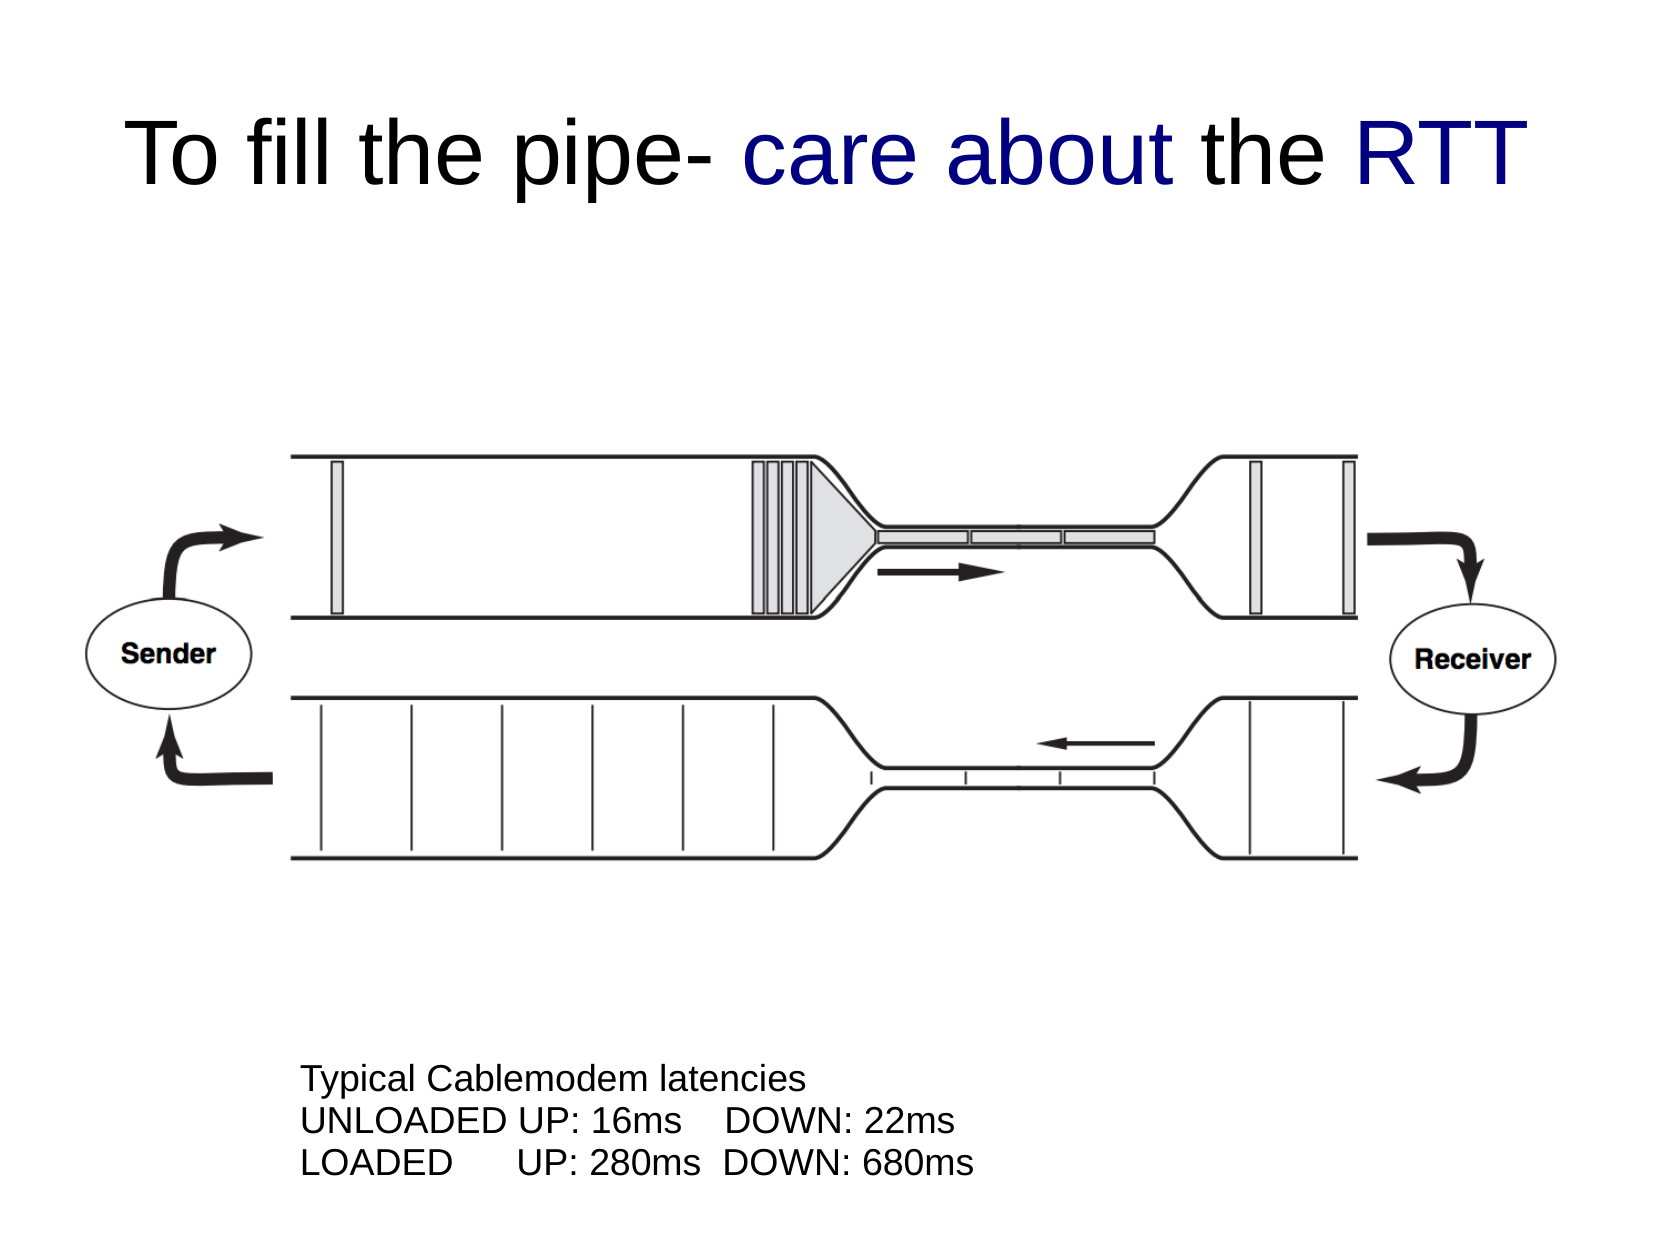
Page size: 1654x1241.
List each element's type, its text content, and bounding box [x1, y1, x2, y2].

picture [82, 391, 1571, 908]
text_box Typical Cablemodem latencies UNLOADED UP: 16ms DOWN: 22ms LOADED UP: 280ms DOWN: 680ms [285, 1050, 1001, 1190]
title To fill the pipe- care about the RTT [82, 49, 1571, 257]
